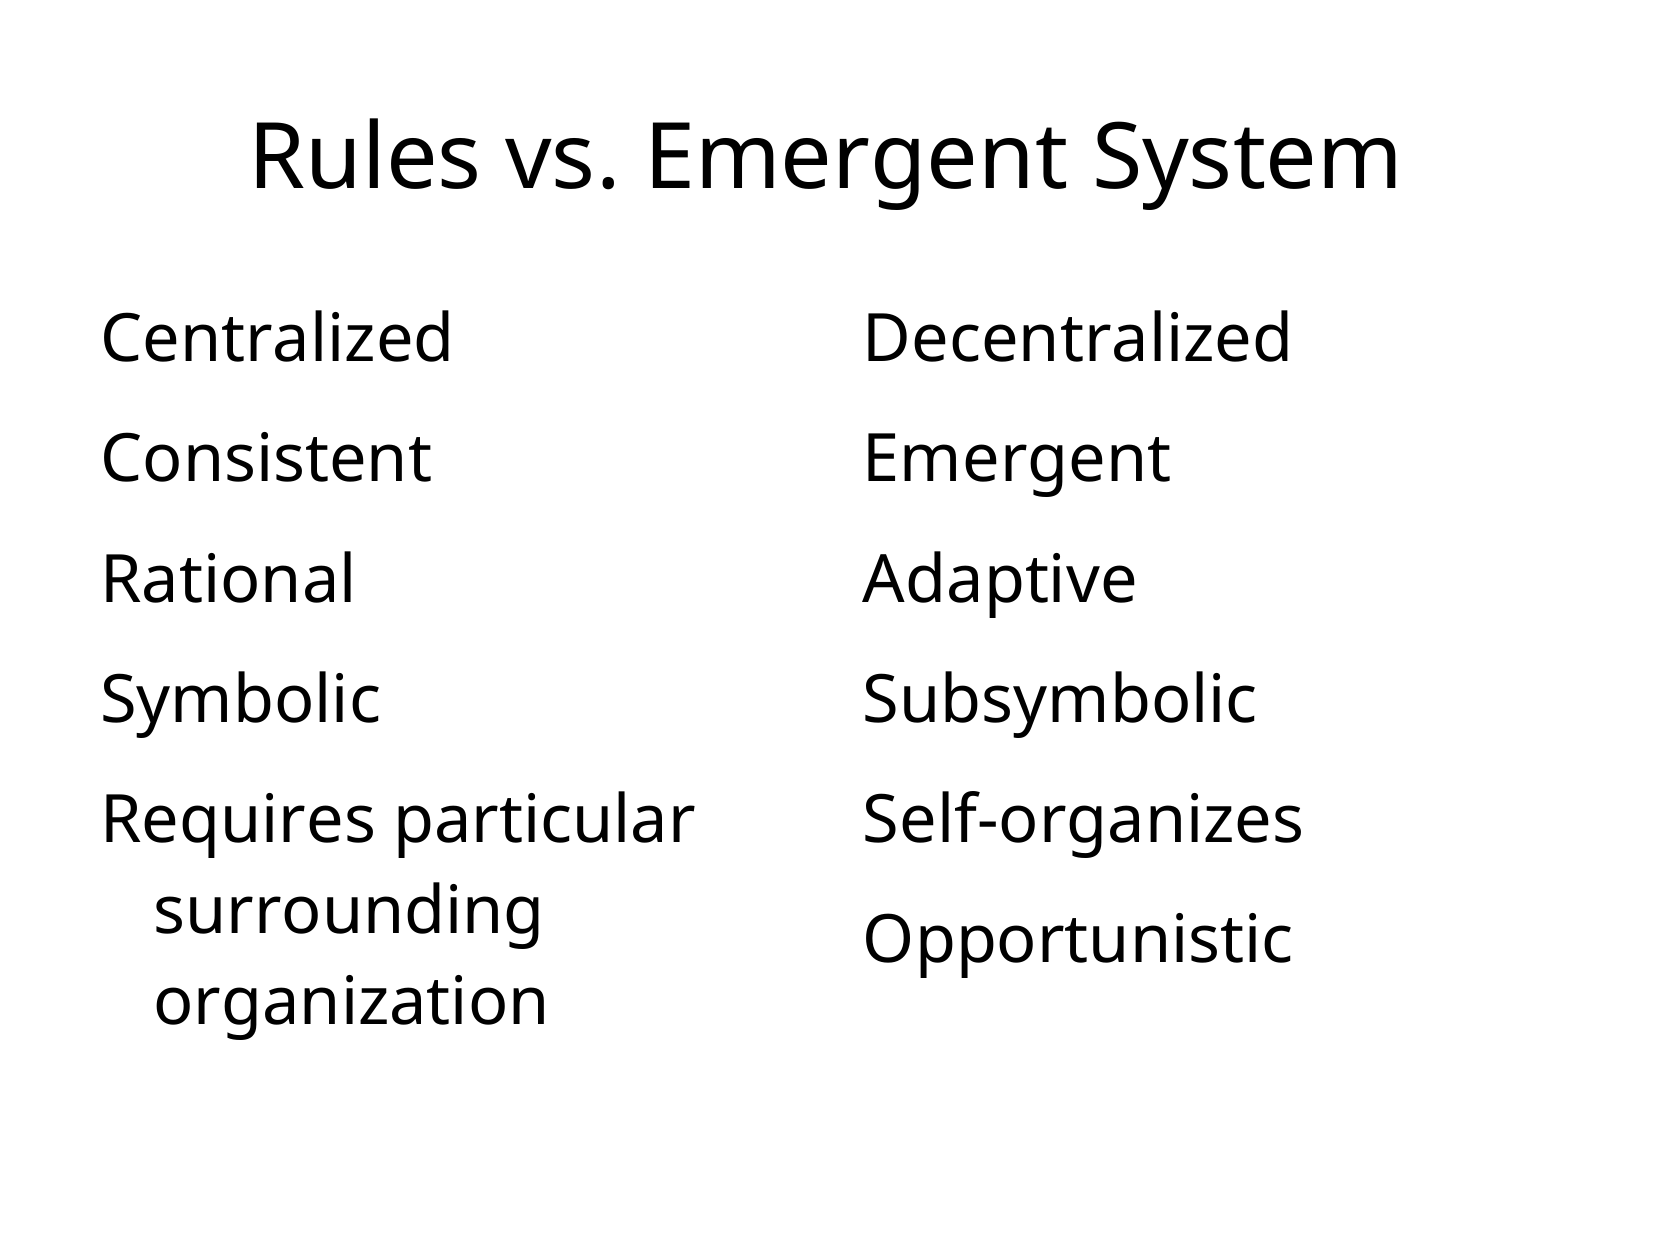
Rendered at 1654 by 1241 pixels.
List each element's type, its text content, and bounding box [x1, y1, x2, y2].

list Decentralized Emergent Adaptive Subsymbolic Self-organizes Opportunistic [845, 290, 1572, 1109]
list Centralized Consistent Rational Symbolic Requires particular surrounding organization [82, 290, 809, 1109]
title Rules vs. Emergent System [82, 49, 1571, 257]
